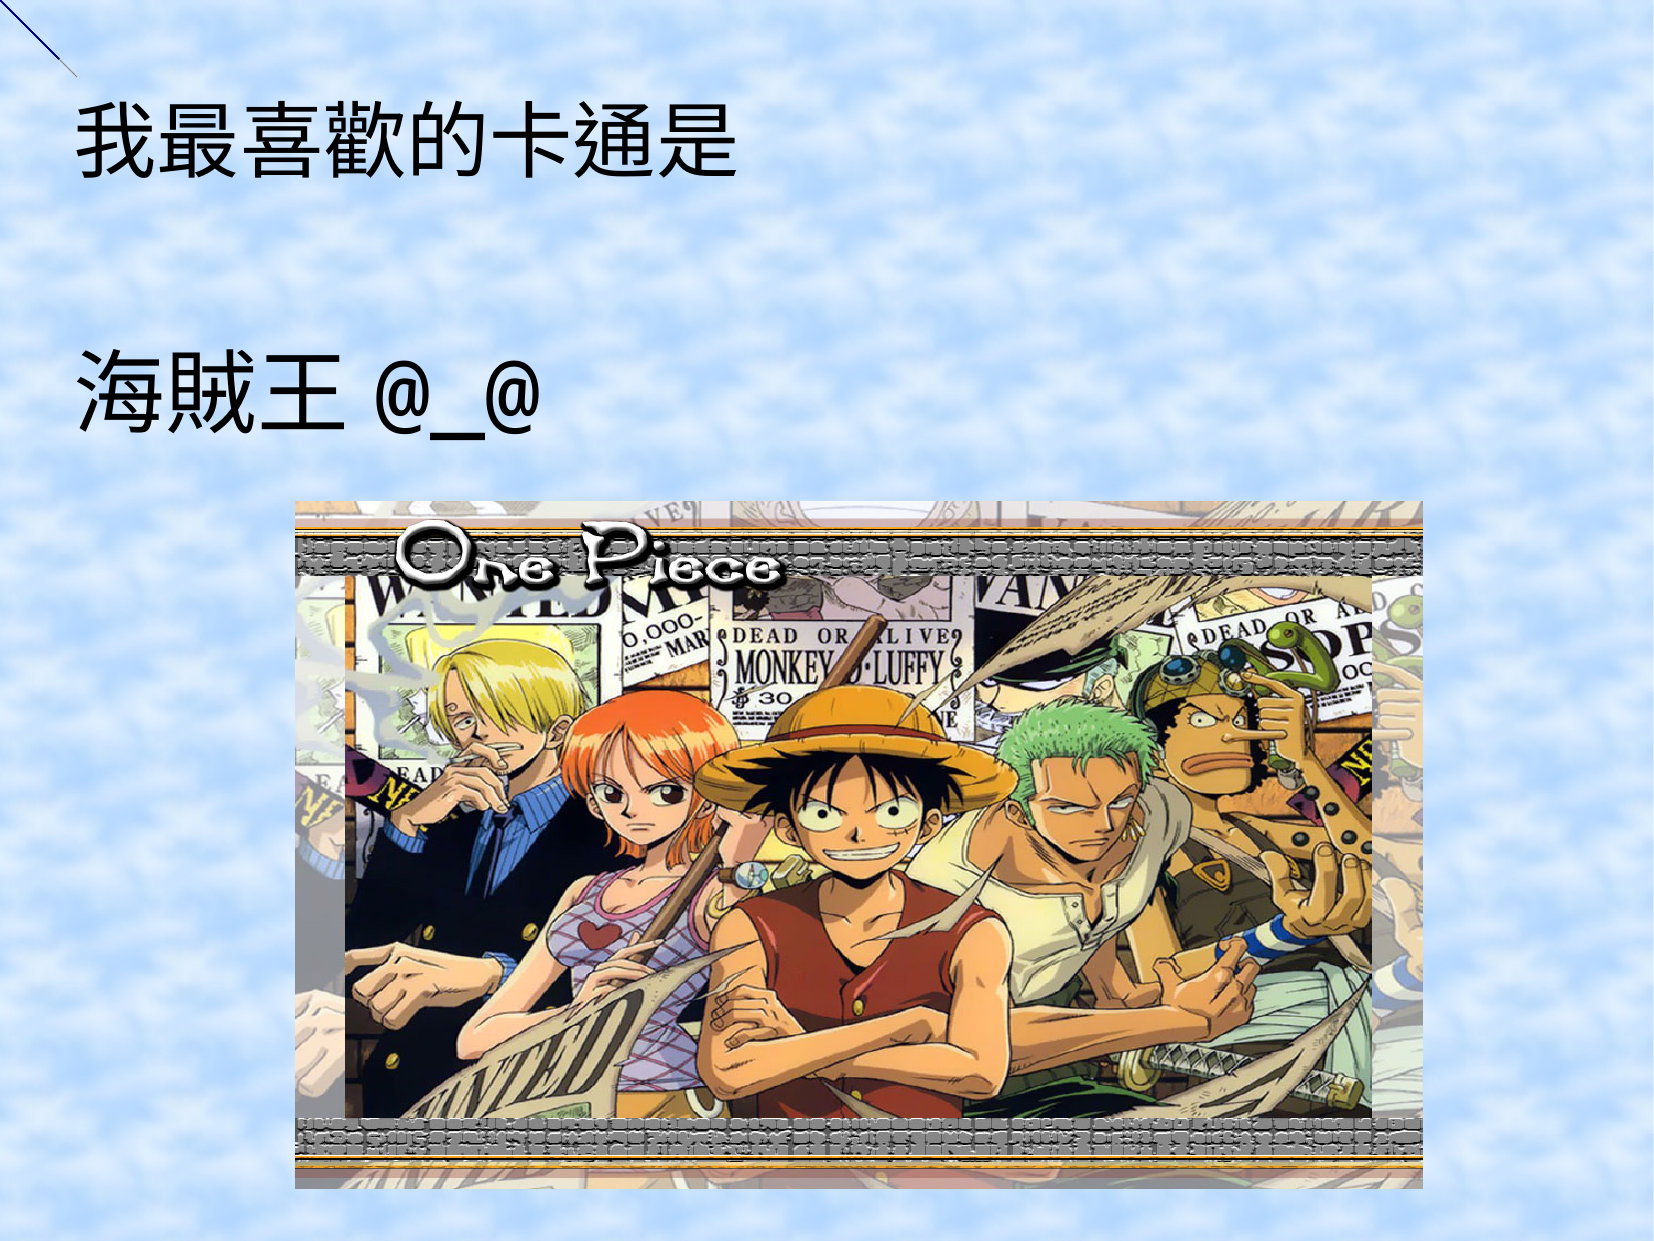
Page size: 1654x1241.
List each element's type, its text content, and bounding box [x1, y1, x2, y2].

picture [0, 0, 1654, 1241]
text_box 我最喜歡的卡通是 海賊王@_@ [59, 67, 1211, 403]
